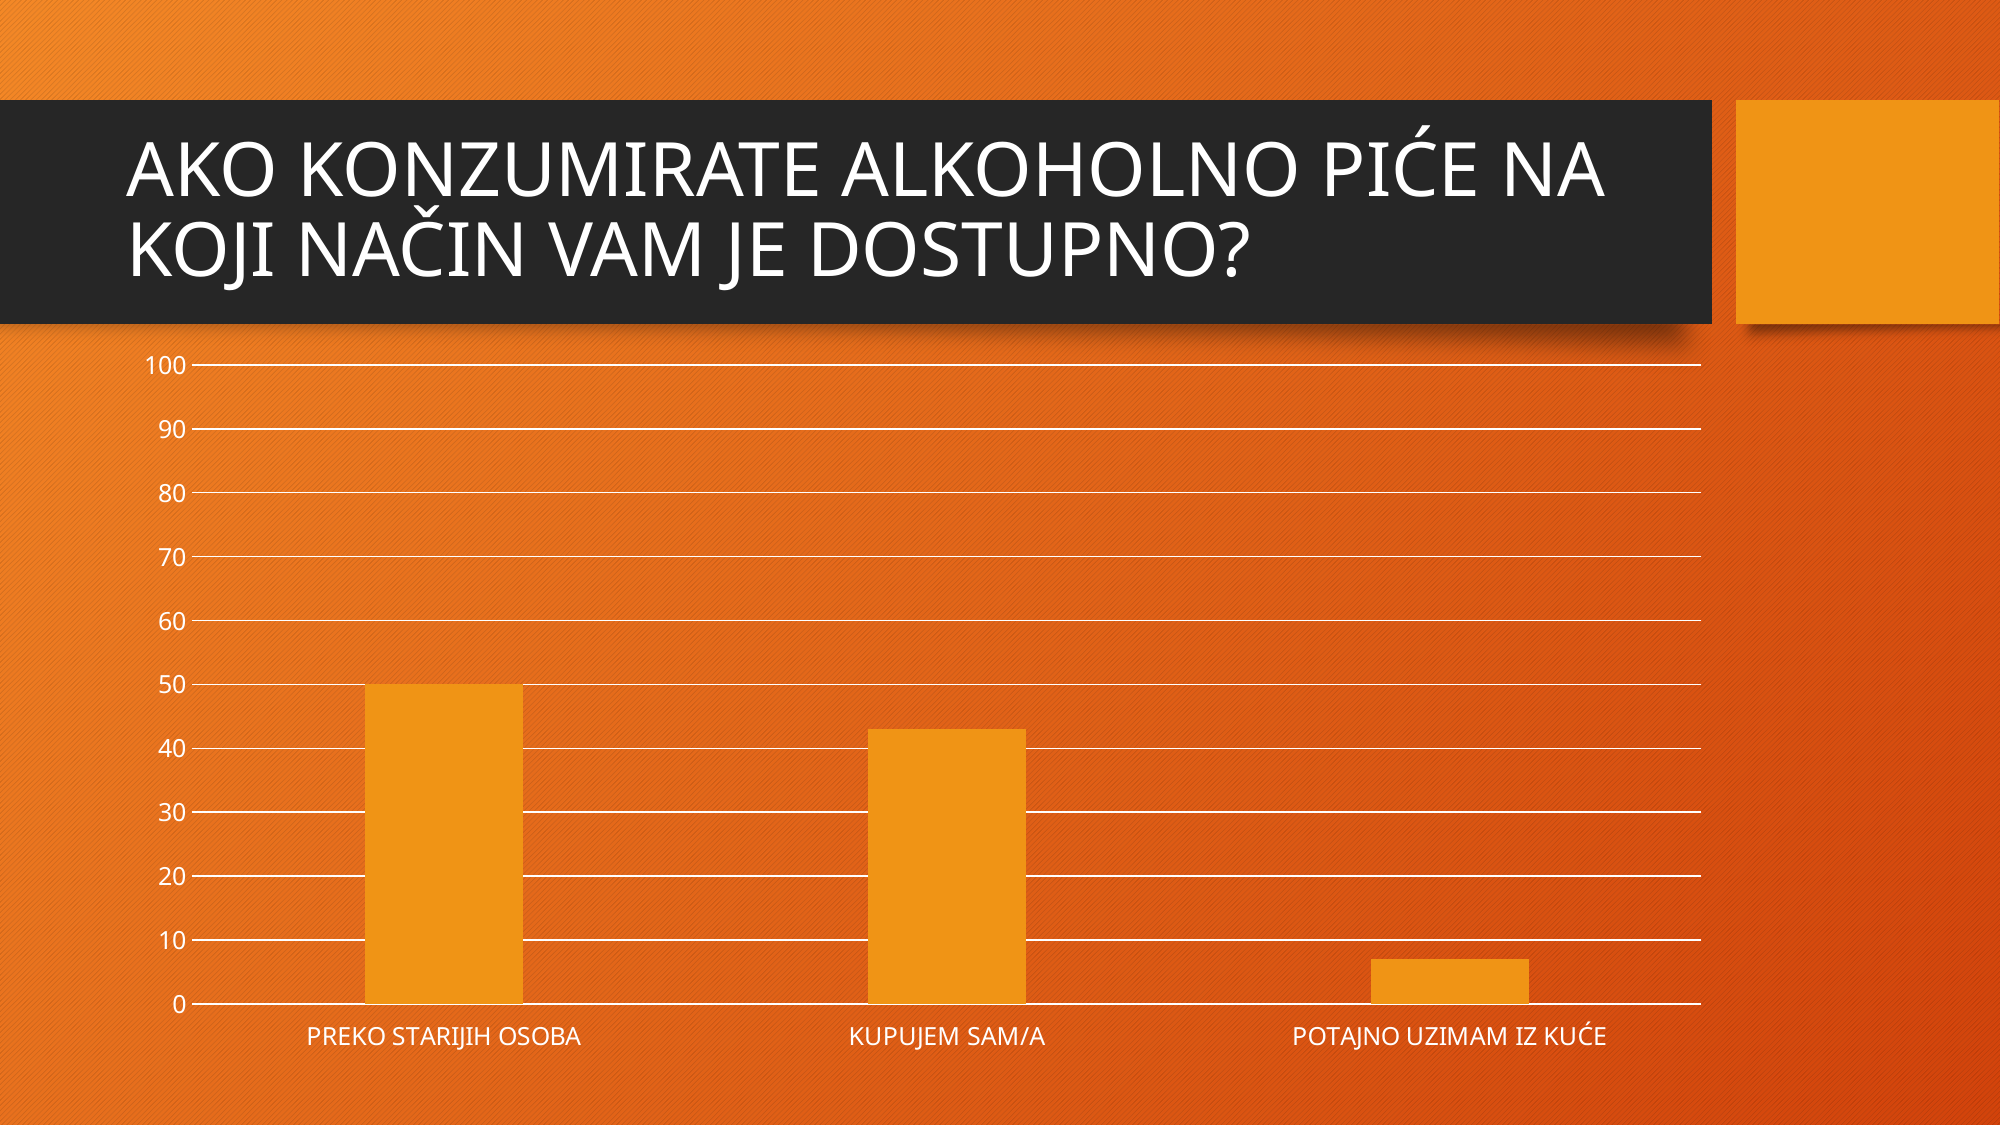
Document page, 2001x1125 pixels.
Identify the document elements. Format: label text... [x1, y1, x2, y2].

chart [111, 333, 1734, 1068]
title AKO KONZUMIRATE ALKOHOLNO PIĆE NA KOJI NAČIN VAM JE DOSTUPNO? [111, 123, 1689, 301]
